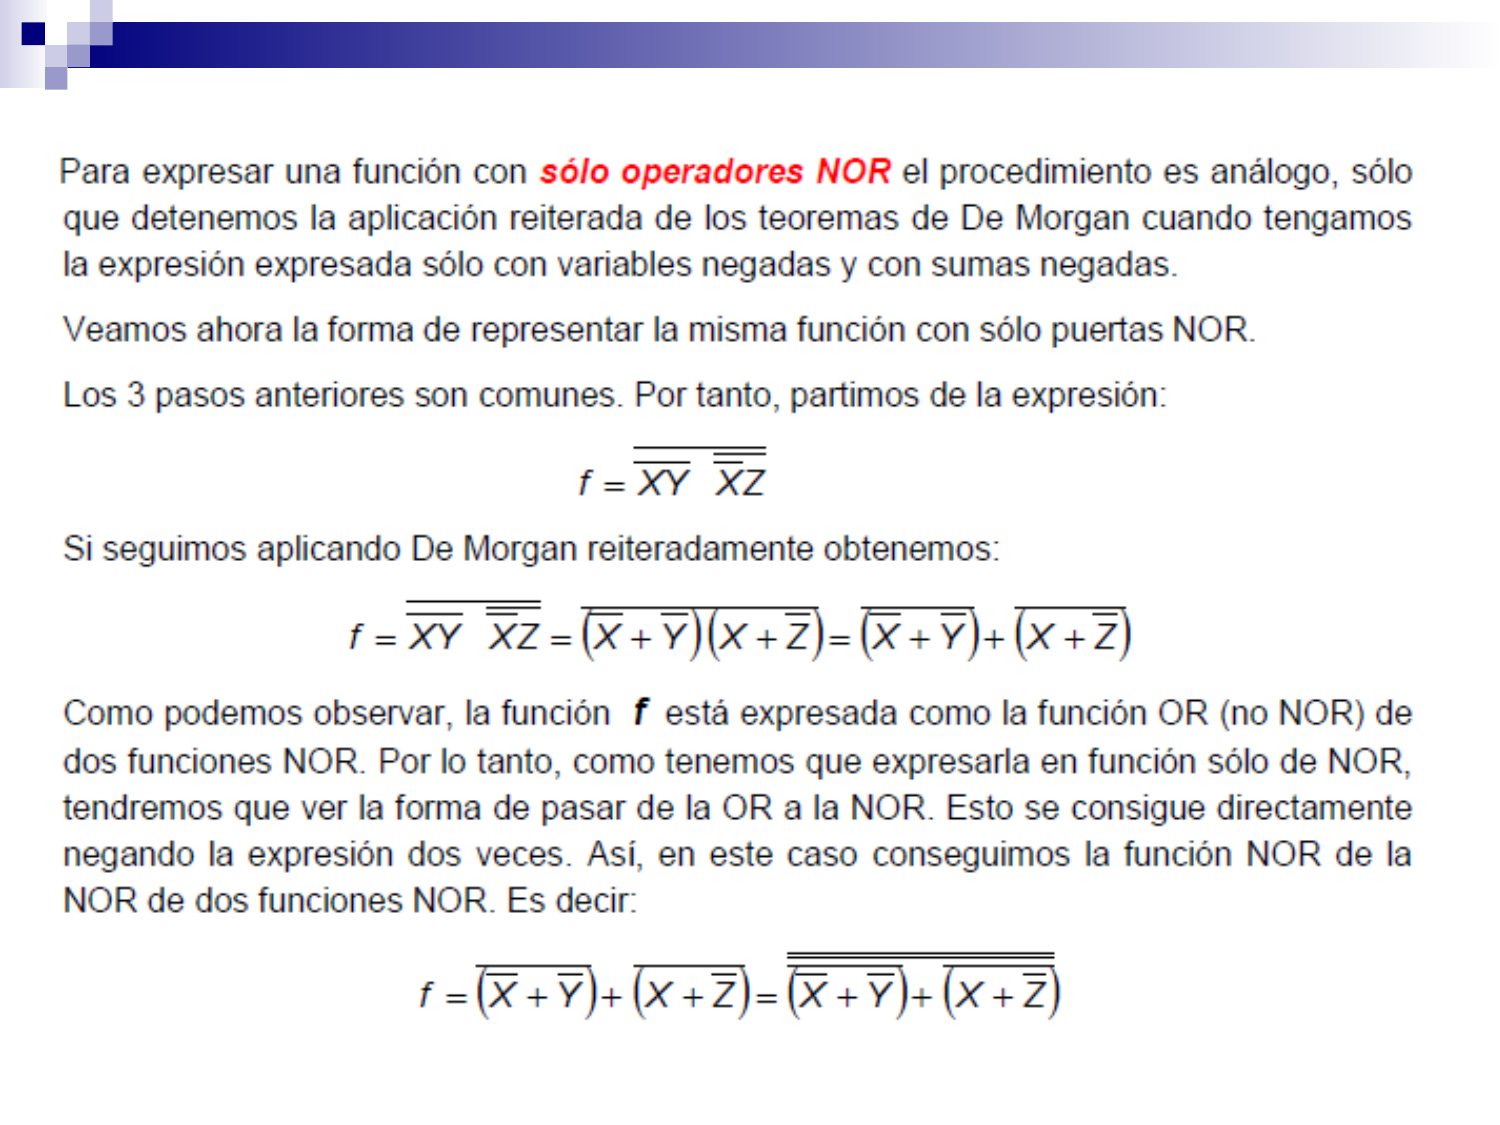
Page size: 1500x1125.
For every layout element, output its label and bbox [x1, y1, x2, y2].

picture [32, 148, 1495, 1035]
